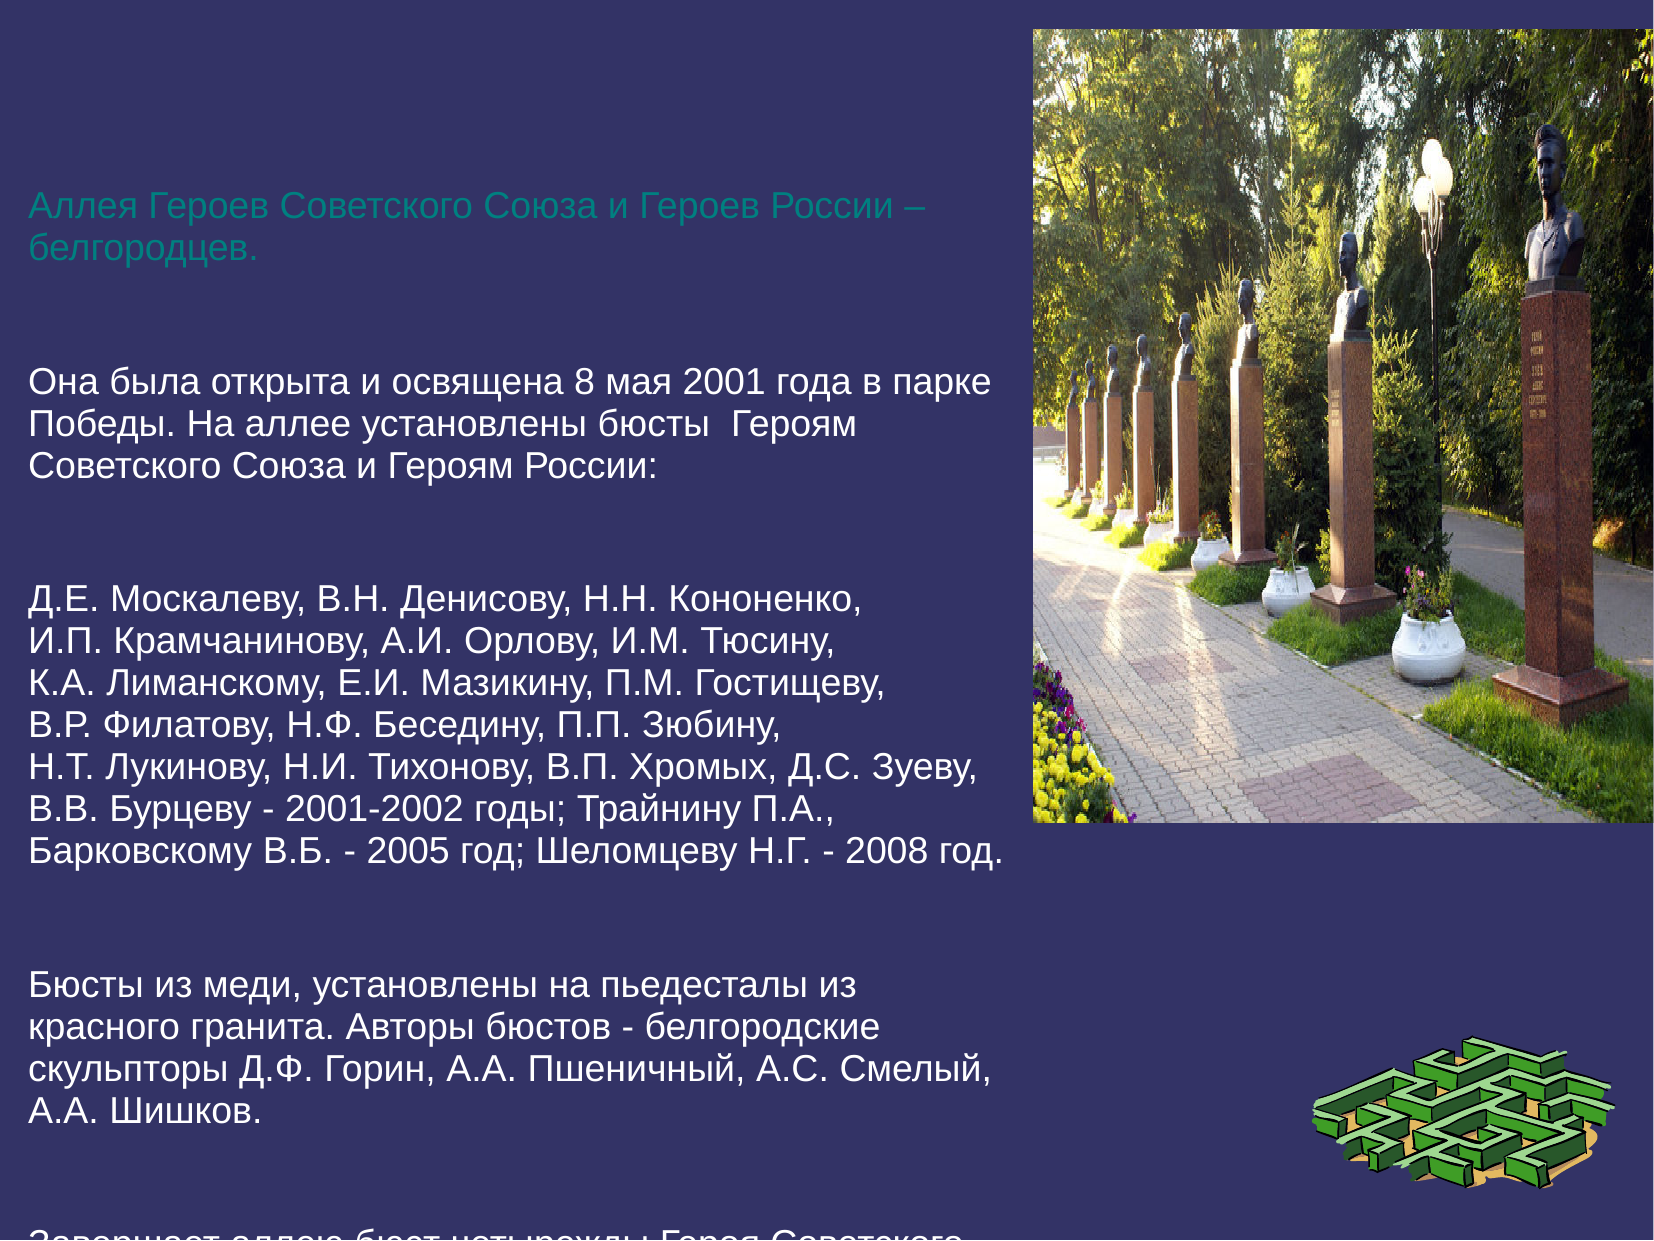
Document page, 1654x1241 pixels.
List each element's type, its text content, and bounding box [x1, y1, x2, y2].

text_box Аллея Героев Советского Союза и Героев России – белгородцев. Она была открыта и освящена 8 мая 2001 года в парке Победы. На аллее установлены бюсты Героям Советского Союза и Героям России: Д.Е. Москалеву, В.Н. Денисову, Н.Н. Кононенко, И.П. Крамчанинову, А.И. Орлову, И.М. Тюсину, К.А. Лиманскому, Е.И. Мазикину, П.М. Гостищеву, В.Р. Филатову, Н.Ф. Беседину, П.П. Зюбину, Н.Т. Лукинову, Н.И. Тихонову, В.П. Хромых, Д.С. Зуеву, В.В. Бурцеву - 2001-2002 годы; Трайнину П.А., Барковскому В.Б. - 2005 год; Шеломцеву Н.Г. - 2008 год. Бюсты из меди, установлены на пьедесталы из красного гранита. Авторы бюстов - белгородские скульпторы Д.Ф. Горин, А.А. Пшеничный, А.С. Смелый, А.А. Шишков. Завершает аллею бюст четырежды Героя Советского Союза, Маршала Советского Союза Г.К. Жукова. Бюст установлен в 1998 году. Автор - скульптор Д.Ф. Горин. [13, 177, 1034, 1241]
picture [1033, 29, 1654, 823]
